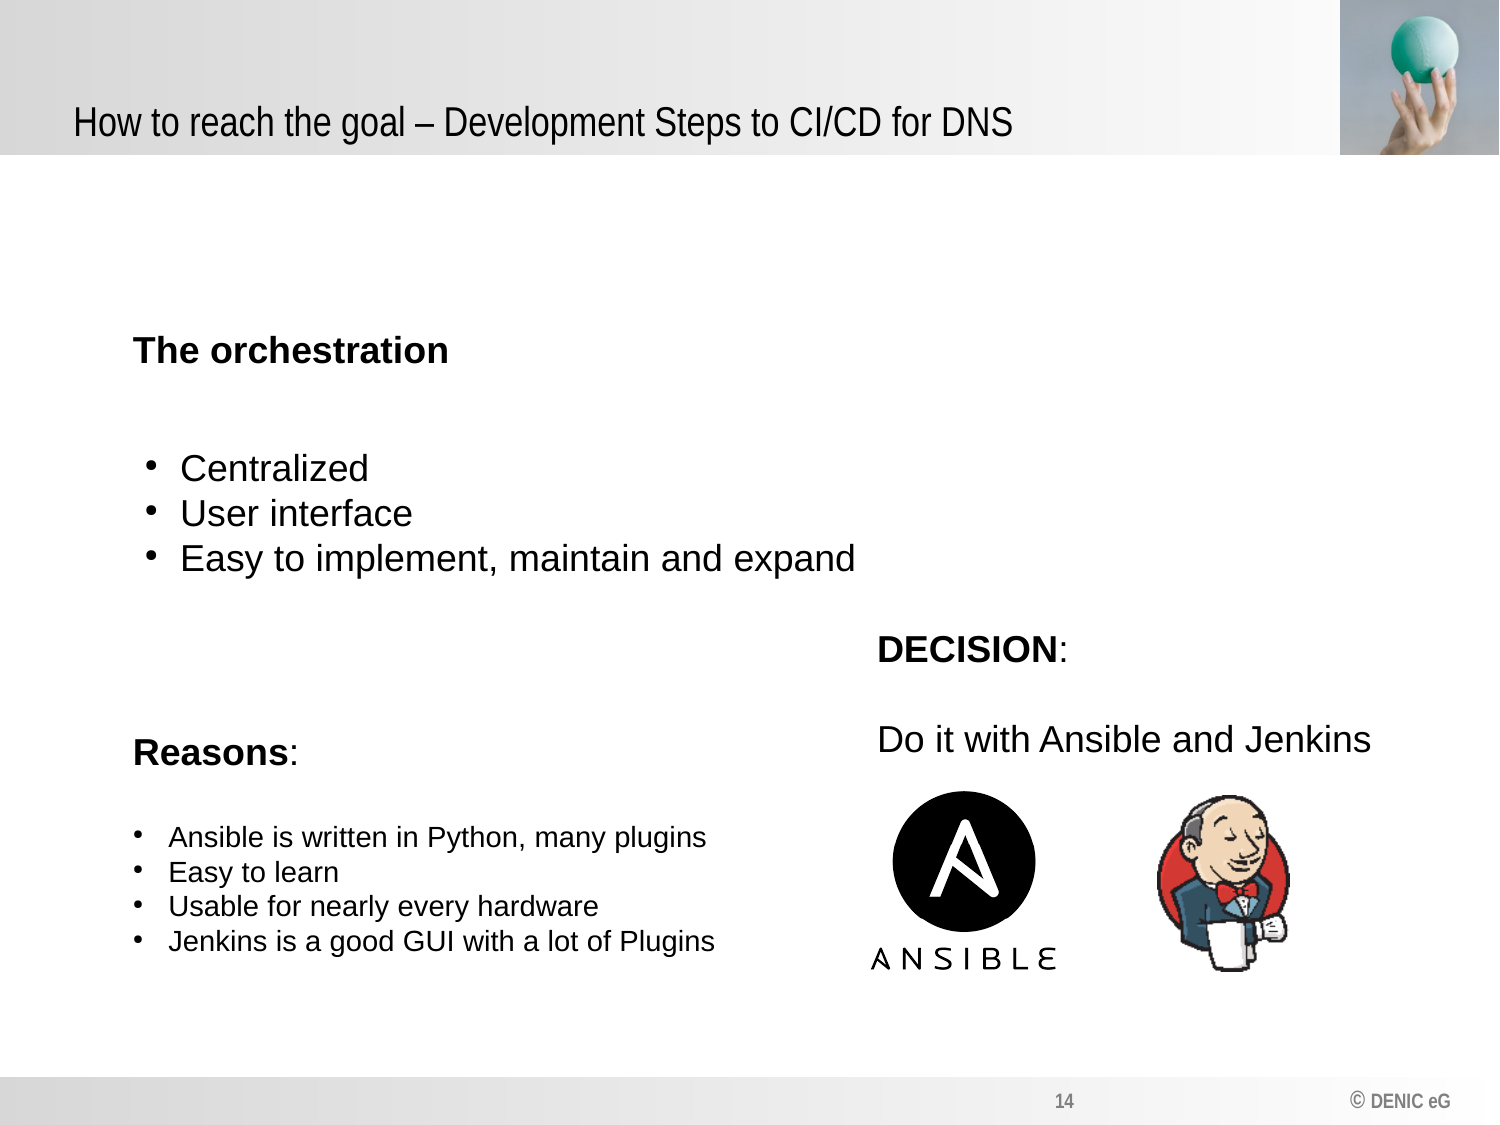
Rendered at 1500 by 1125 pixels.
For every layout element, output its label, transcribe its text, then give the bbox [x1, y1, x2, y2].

text_box Centralized User interface Easy to implement, maintain and expand [129, 437, 1288, 662]
picture [1340, 0, 1499, 155]
text_box <Nummer> © DENIC eG [79, 1083, 1452, 1122]
text_box How to reach the goal – Development Steps to CI/CD for DNS [73, 75, 1350, 146]
picture [850, 771, 1075, 993]
text_box DECISION: Do it with Ansible and Jenkins [862, 617, 1406, 759]
text_box The orchestration [82, 318, 1335, 418]
picture [1157, 795, 1290, 973]
text_box Reasons: Ansible is written in Python, many plugins Easy to learn Usable for nearly every hardware Jenkins is a good GUI with a lot of Plugins [118, 720, 780, 1051]
